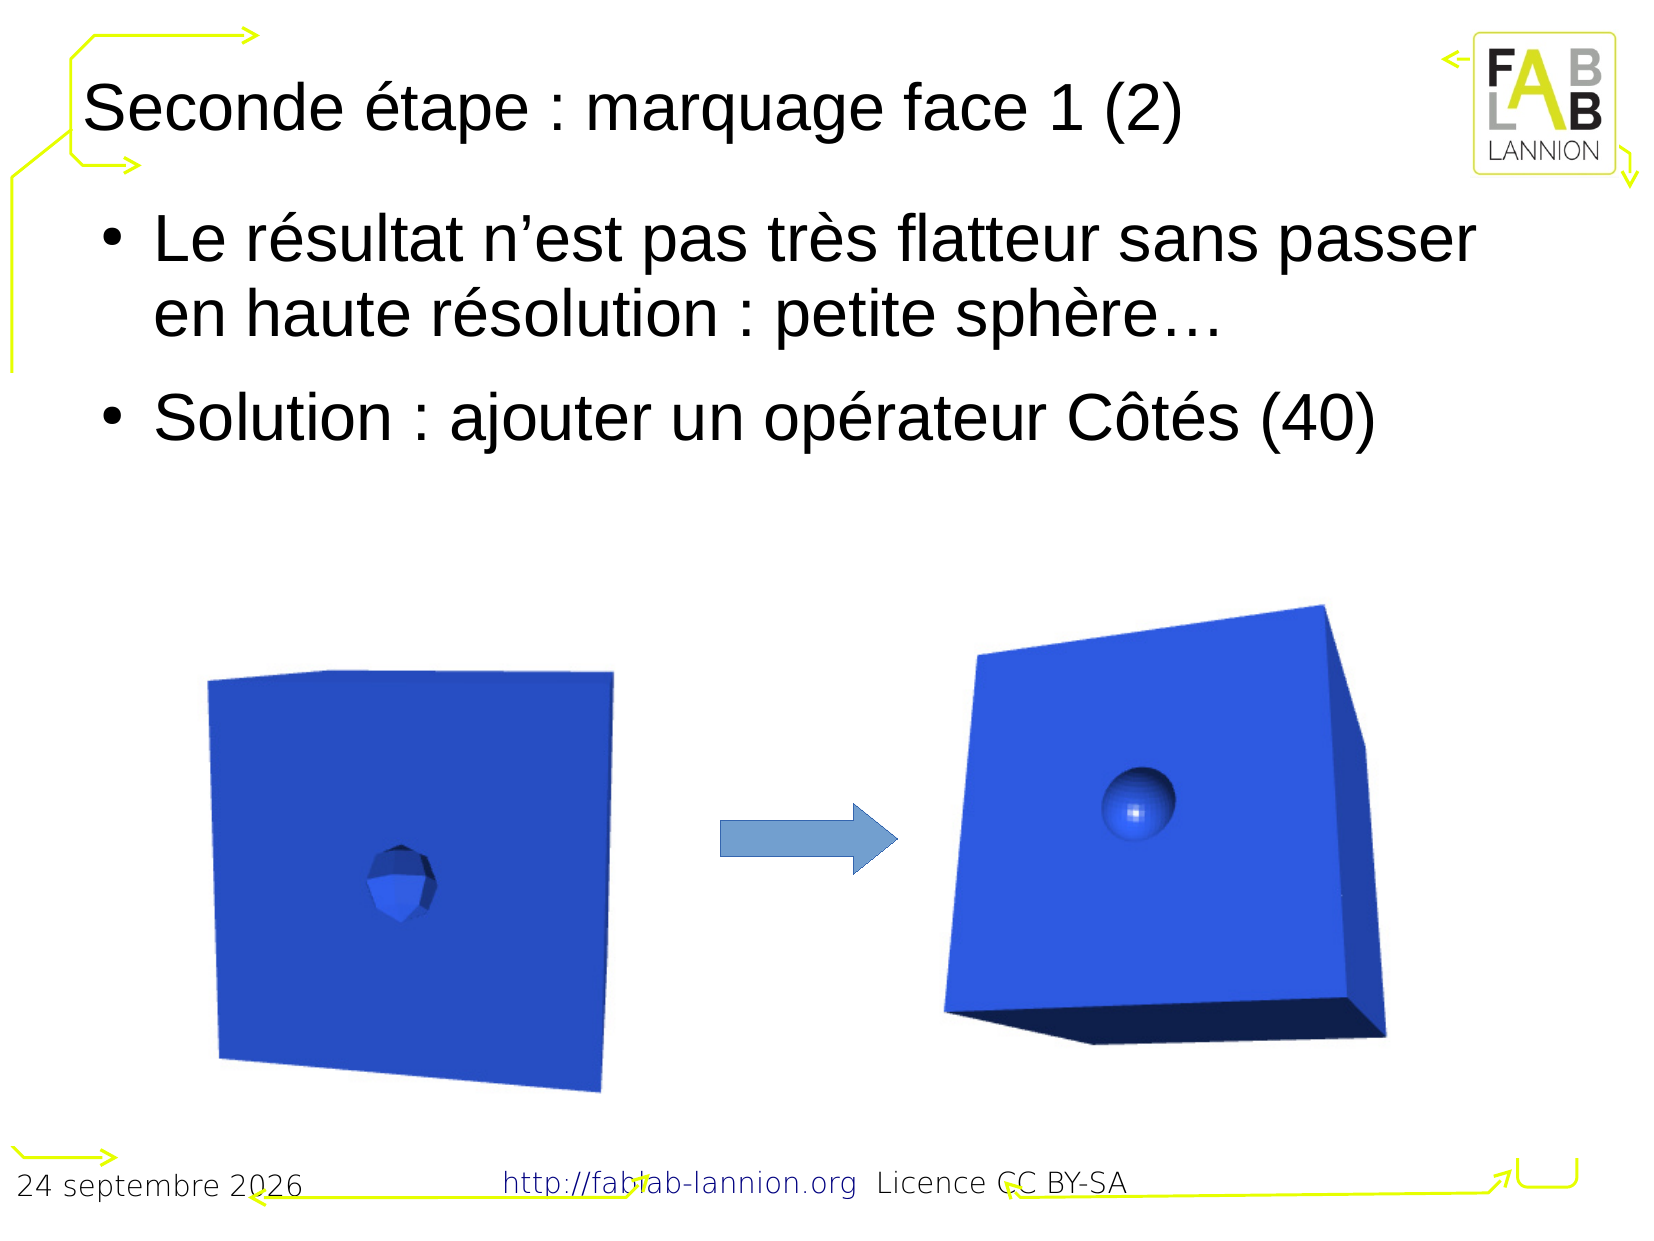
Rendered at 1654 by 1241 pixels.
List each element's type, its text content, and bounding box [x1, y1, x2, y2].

text_box [720, 803, 898, 875]
picture [1470, 29, 1619, 178]
list Le résultat n’est pas très flatteur sans passer en haute résolution : petite sphère… Solution : ajouter un opérateur Côtés (40) [82, 200, 1571, 921]
title Seconde étape : marquage face 1 (2) [82, 49, 1441, 166]
picture [0, 373, 1630, 1158]
